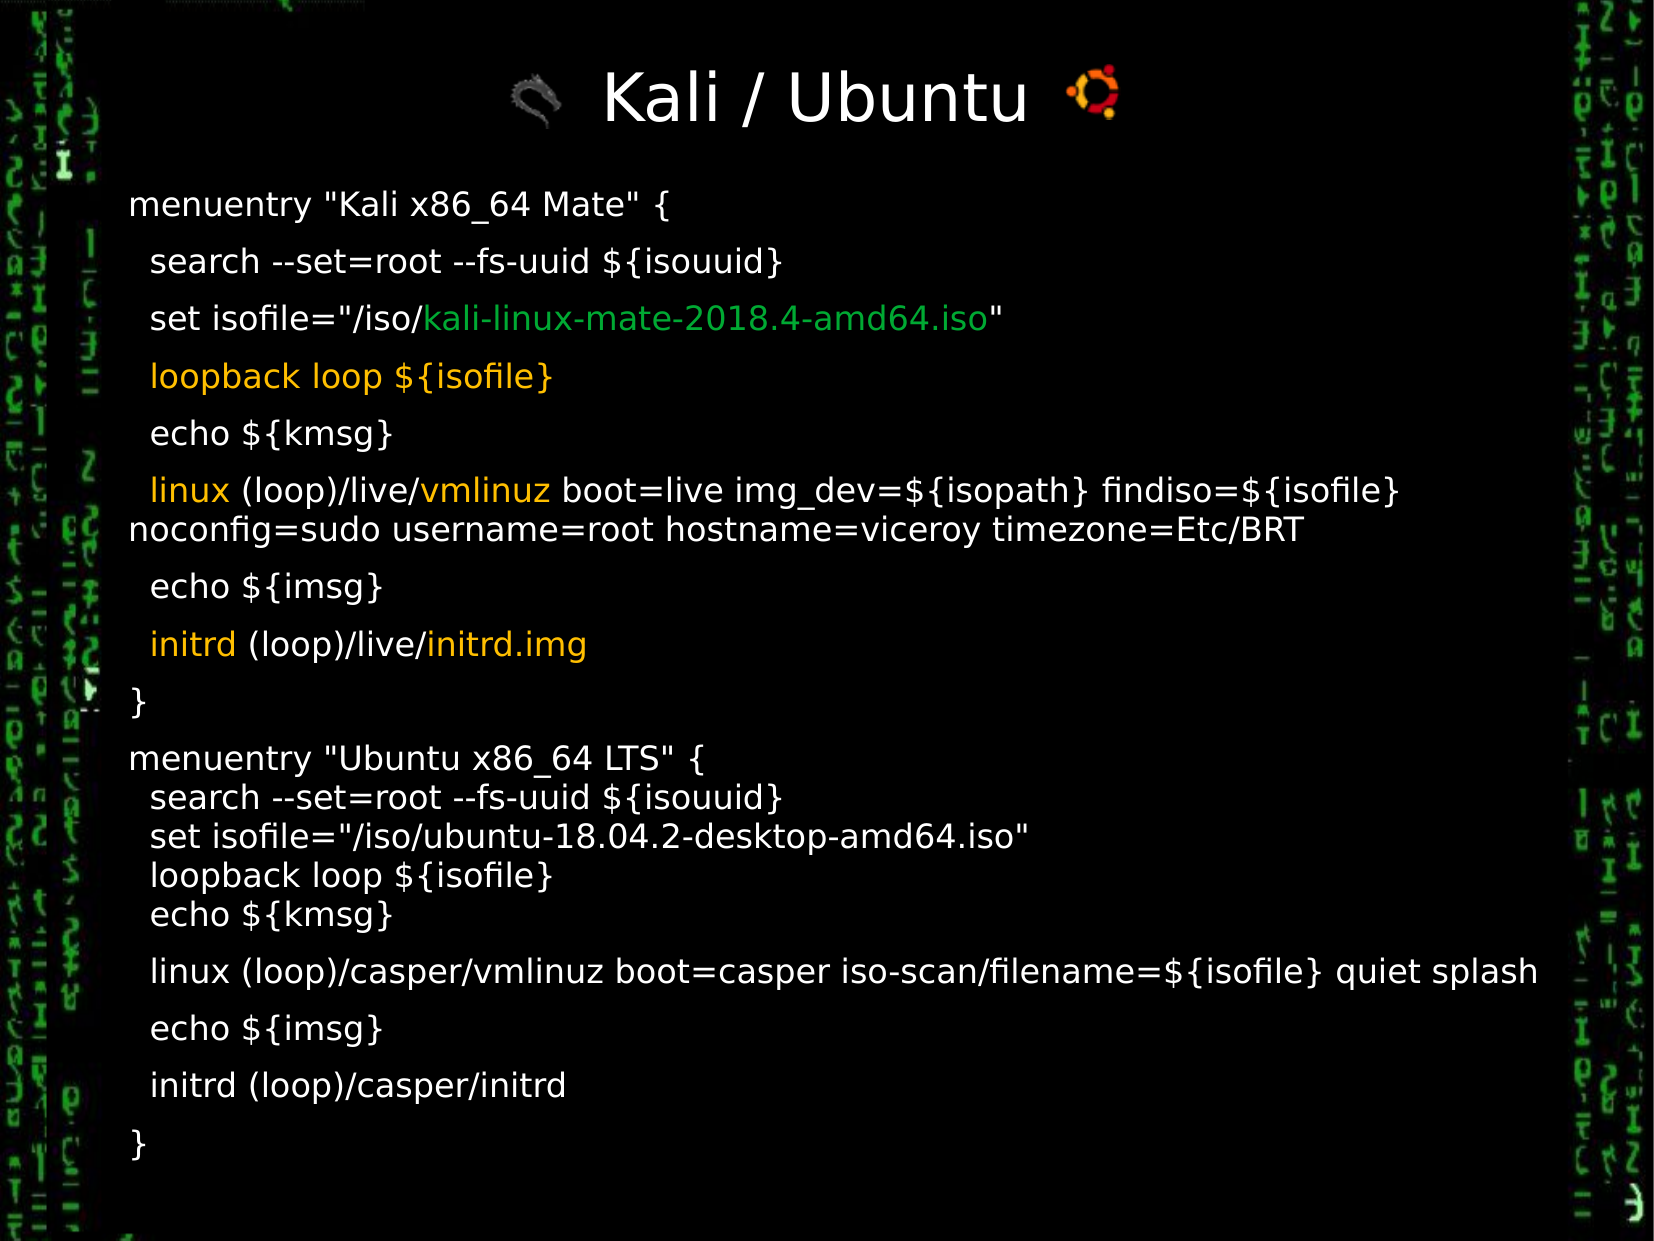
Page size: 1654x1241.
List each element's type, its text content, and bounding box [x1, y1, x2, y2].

list menuentry "Kali x86_64 Mate" { search --set=root --fs-uuid ${isouuid} set isofile="/iso/kali-linux-mate-2018.4-amd64.iso" loopback loop ${isofile} echo ${kmsg} linux (loop)/live/vmlinuz boot=live img_dev=${isopath} findiso=${isofile} noconfig=sudo username=root hostname=viceroy timezone=Etc/BRT echo ${imsg} initrd (loop)/live/initrd.img } menuentry "Ubuntu x86_64 LTS" { search --set=root --fs-uuid ${isouuid} set isofile="/iso/ubuntu-18.04.2-desktop-amd64.iso" loopback loop ${isofile} echo ${kmsg} linux (loop)/casper/vmlinuz boot=casper iso-scan/filename=${isofile} quiet splash echo ${imsg} initrd (loop)/casper/initrd } [84, 185, 1570, 1221]
title Kali / Ubuntu [82, 49, 1571, 147]
picture [0, 0, 1654, 1241]
